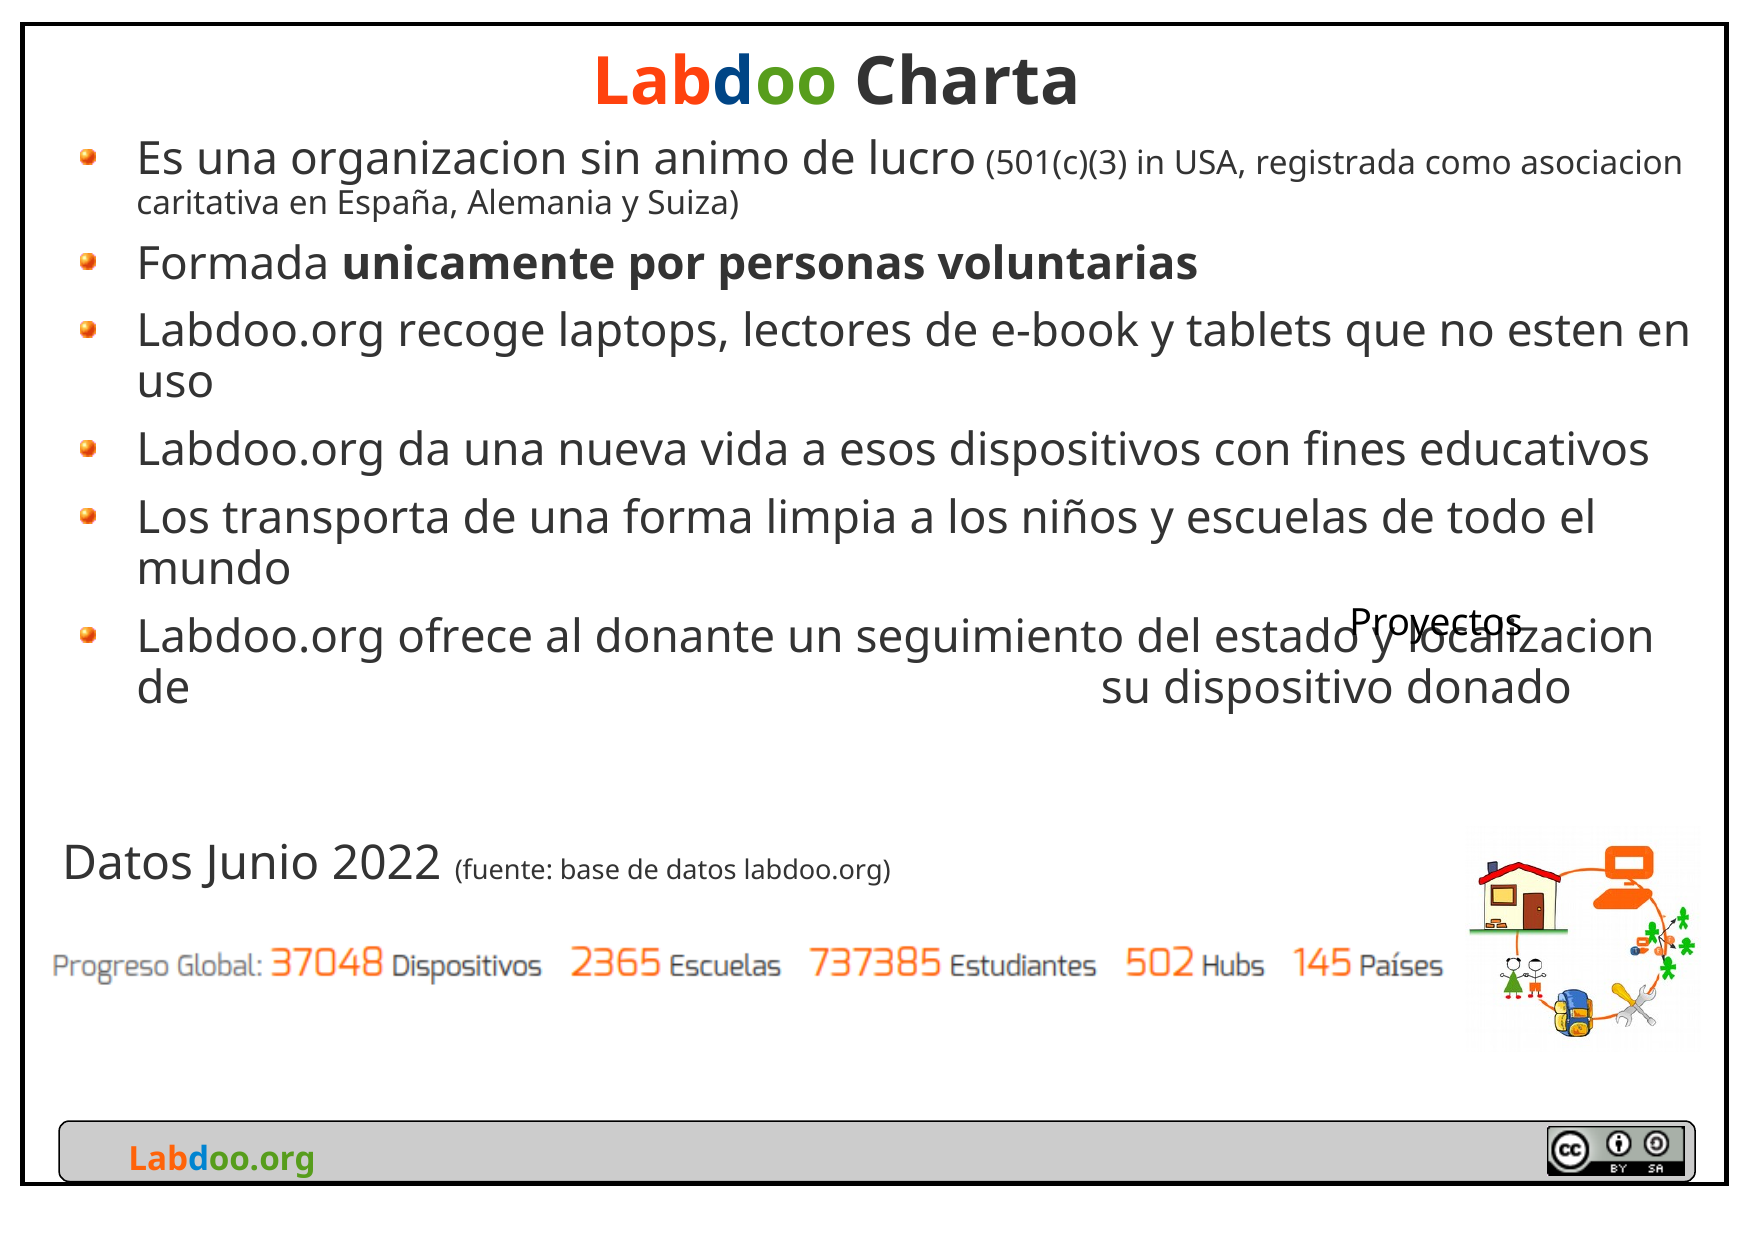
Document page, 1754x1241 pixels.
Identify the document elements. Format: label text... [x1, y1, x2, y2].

picture [1547, 1126, 1685, 1176]
list Es una organizacion sin animo de lucro (501(c)(3) in USA, registrada como asociacion caritativa en España, Alemania y Suiza) Formada unicamente por personas voluntarias Labdoo.org recoge laptops, lectores de e-book y tablets que no esten en uso Labdoo.org da una nueva vida a esos dispositivos con fines educativos Los transporta de una forma limpia a los niños y escuelas de todo el mundo Labdoo.org ofrece al donante un seguimiento del estado y localizacion de su dispositivo donado [80, 129, 1713, 714]
text_box Labdoo.org [113, 1115, 1191, 1194]
title Labdoo Charta [492, 10, 1182, 119]
text_box Proyectos [1334, 590, 1583, 651]
picture [1465, 826, 1701, 1052]
text_box Datos Junio 2022 (fuente: base de datos labdoo.org) [11, 824, 1016, 1075]
picture [47, 931, 1458, 1004]
